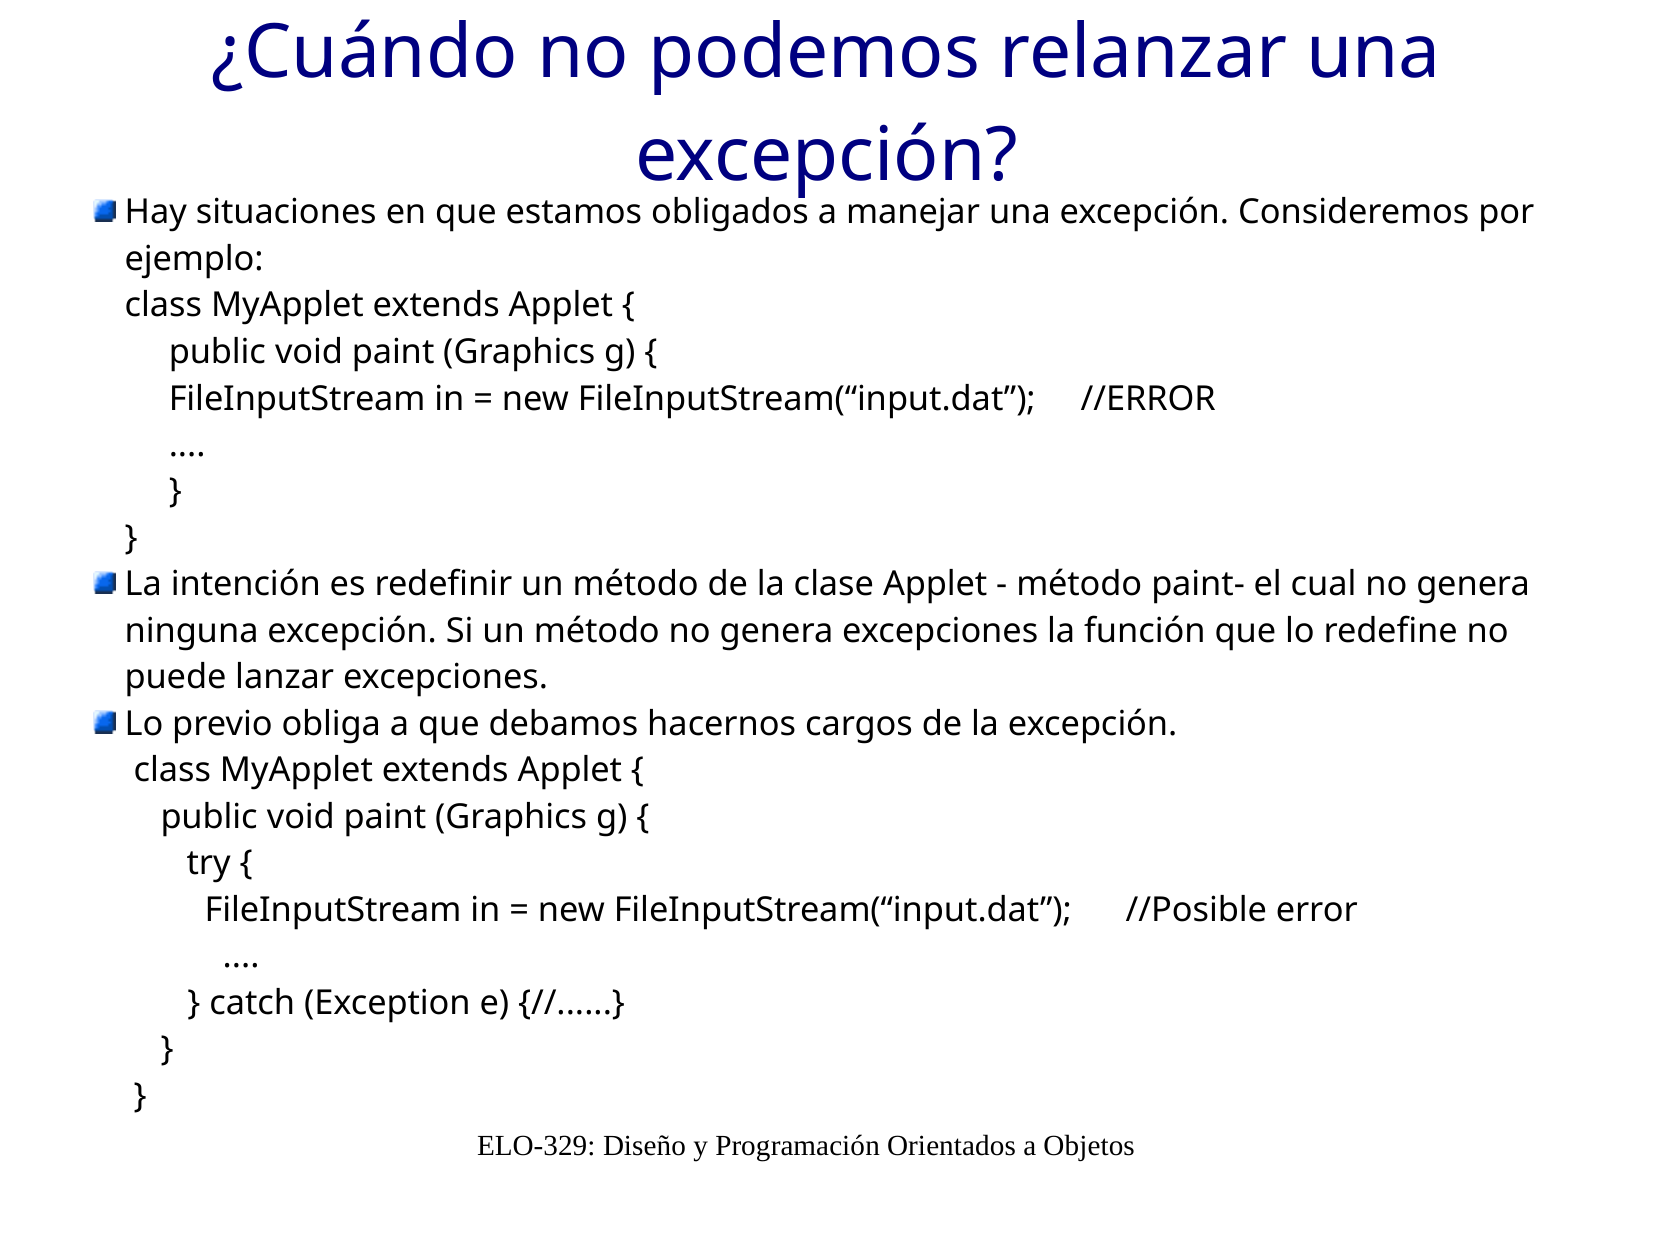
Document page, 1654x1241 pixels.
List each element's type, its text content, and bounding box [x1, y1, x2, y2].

title ¿Cuándo no podemos relanzar una excepción? [82, 2, 1571, 187]
list Hay situaciones en que estamos obligados a manejar una excepción. Consideremos por ejemplo: class MyApplet extends Applet { public void paint (Graphics g) { FileInputStream in = new FileInputStream(“input.dat”); //ERROR .... } } La intención es redefinir un método de la clase Applet - método paint- el cual no genera ninguna excepción. Si un método no genera excepciones la función que lo redefine no puede lanzar excepciones. Lo previo obliga a que debamos hacernos cargos de la excepción. class MyApplet extends Applet { public void paint (Graphics g) { try { FileInputStream in = new FileInputStream(“input.dat”); //Posible error .... } catch (Exception e) {//......} } } [82, 187, 1571, 1124]
